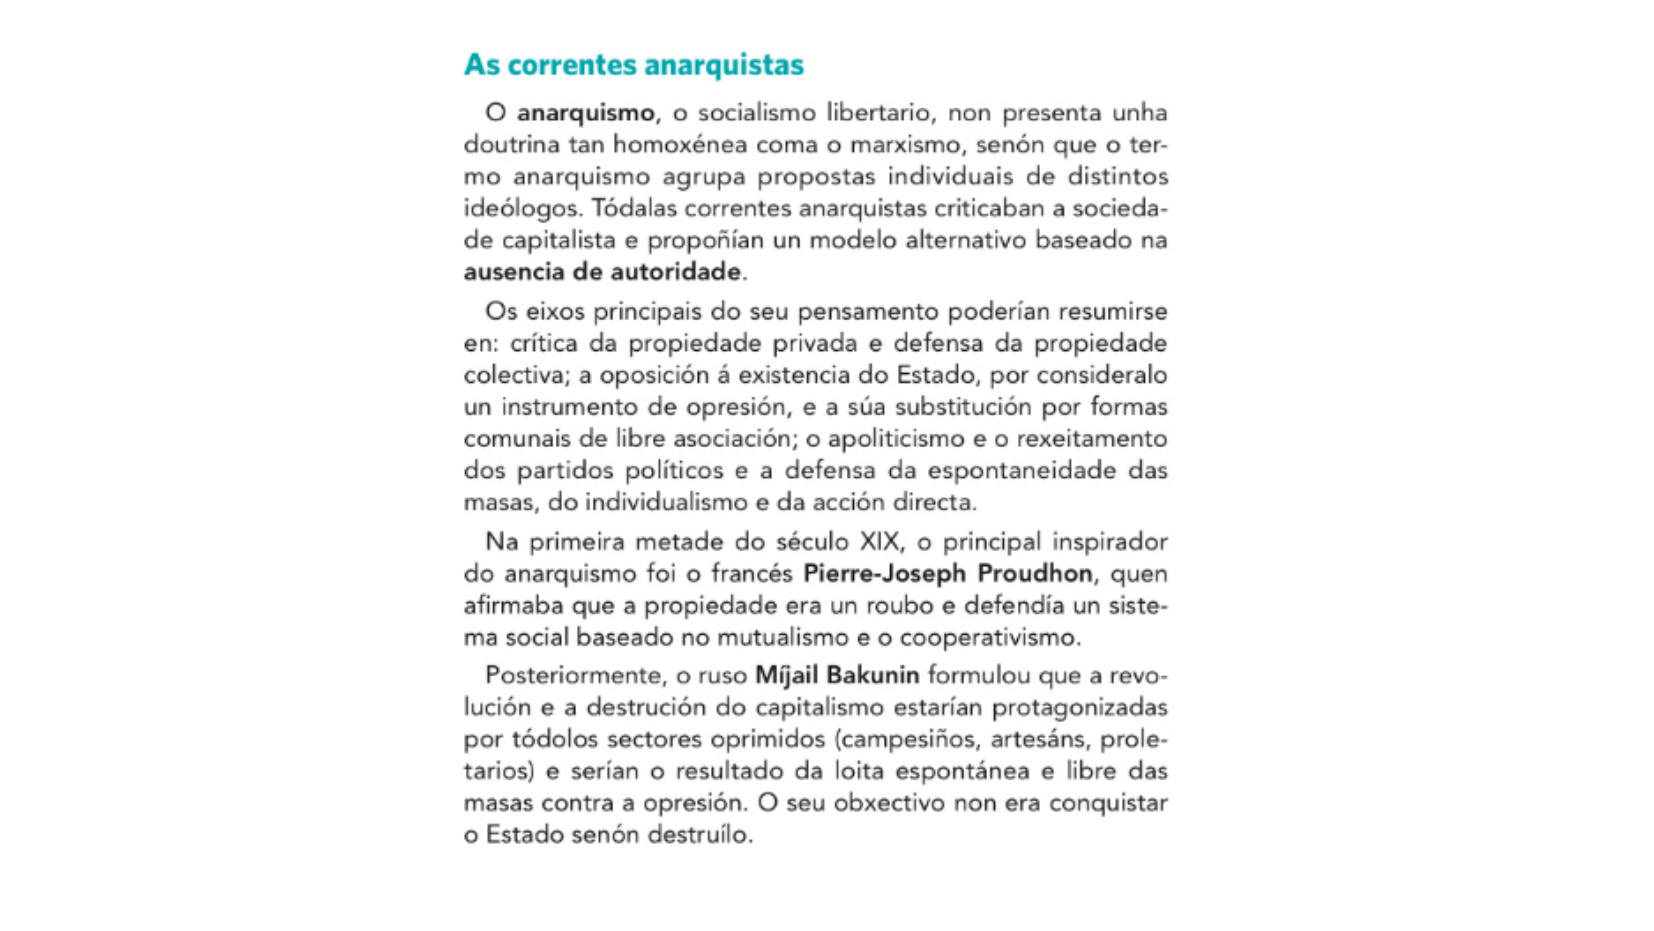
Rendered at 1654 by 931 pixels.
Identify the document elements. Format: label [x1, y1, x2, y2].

picture [442, 38, 1211, 886]
